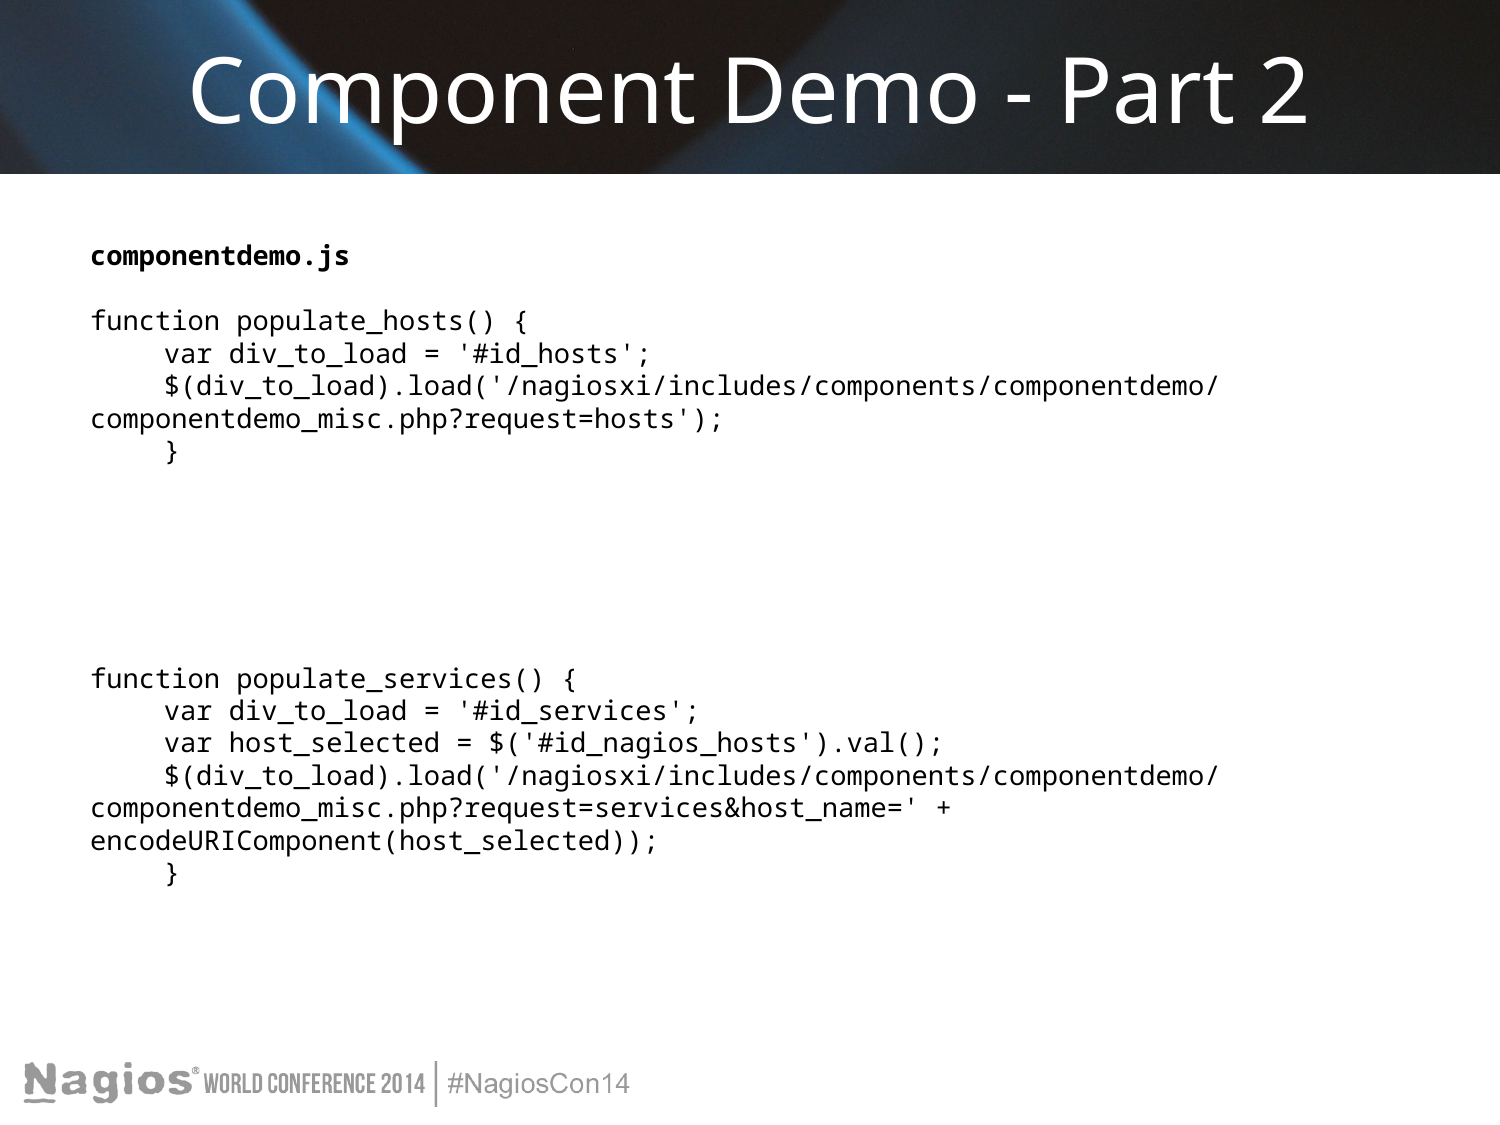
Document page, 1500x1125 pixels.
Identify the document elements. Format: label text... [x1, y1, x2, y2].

title Component Demo - Part 2 [0, 0, 1500, 174]
picture [12, 1040, 638, 1125]
list componentdemo.js function populate_hosts() { var div_to_load = '#id_hosts'; $(div_to_load).load('/nagiosxi/includes/components/componentdemo/componentdemo_misc.php?request=hosts'); } function populate_services() { var div_to_load = '#id_services'; var host_selected = $('#id_nagios_hosts').val(); $(div_to_load).load('/nagiosxi/includes/components/componentdemo/componentdemo_misc.php?request=services&host_name=' + encodeURIComponent(host_selected)); } [75, 231, 1426, 1016]
